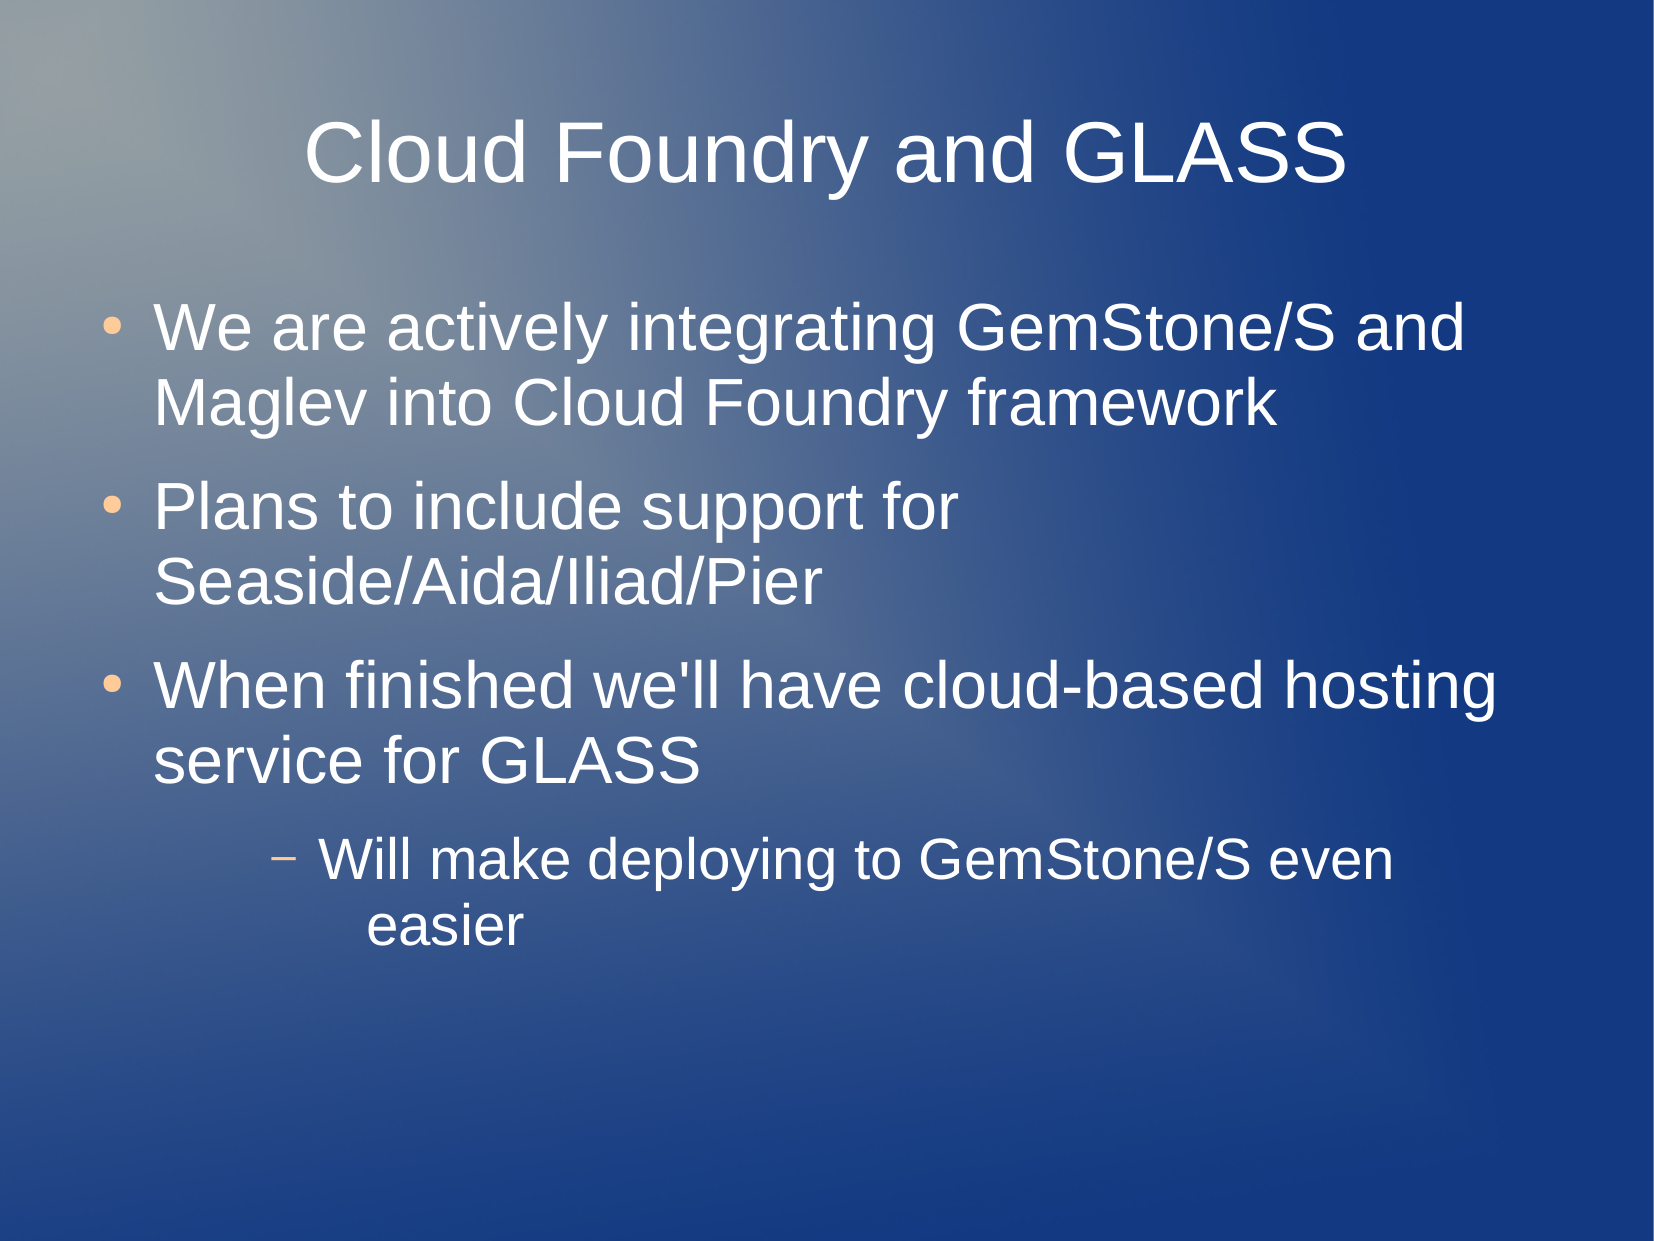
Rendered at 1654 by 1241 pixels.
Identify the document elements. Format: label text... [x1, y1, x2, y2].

title Cloud Foundry and GLASS [82, 49, 1571, 257]
picture [0, 0, 1654, 1241]
list We are actively integrating GemStone/S and Maglev into Cloud Foundry framework Plans to include support for Seaside/Aida/Iliad/Pier When finished we'll have cloud-based hosting service for GLASS Will make deploying to GemStone/S even easier [82, 290, 1571, 1109]
